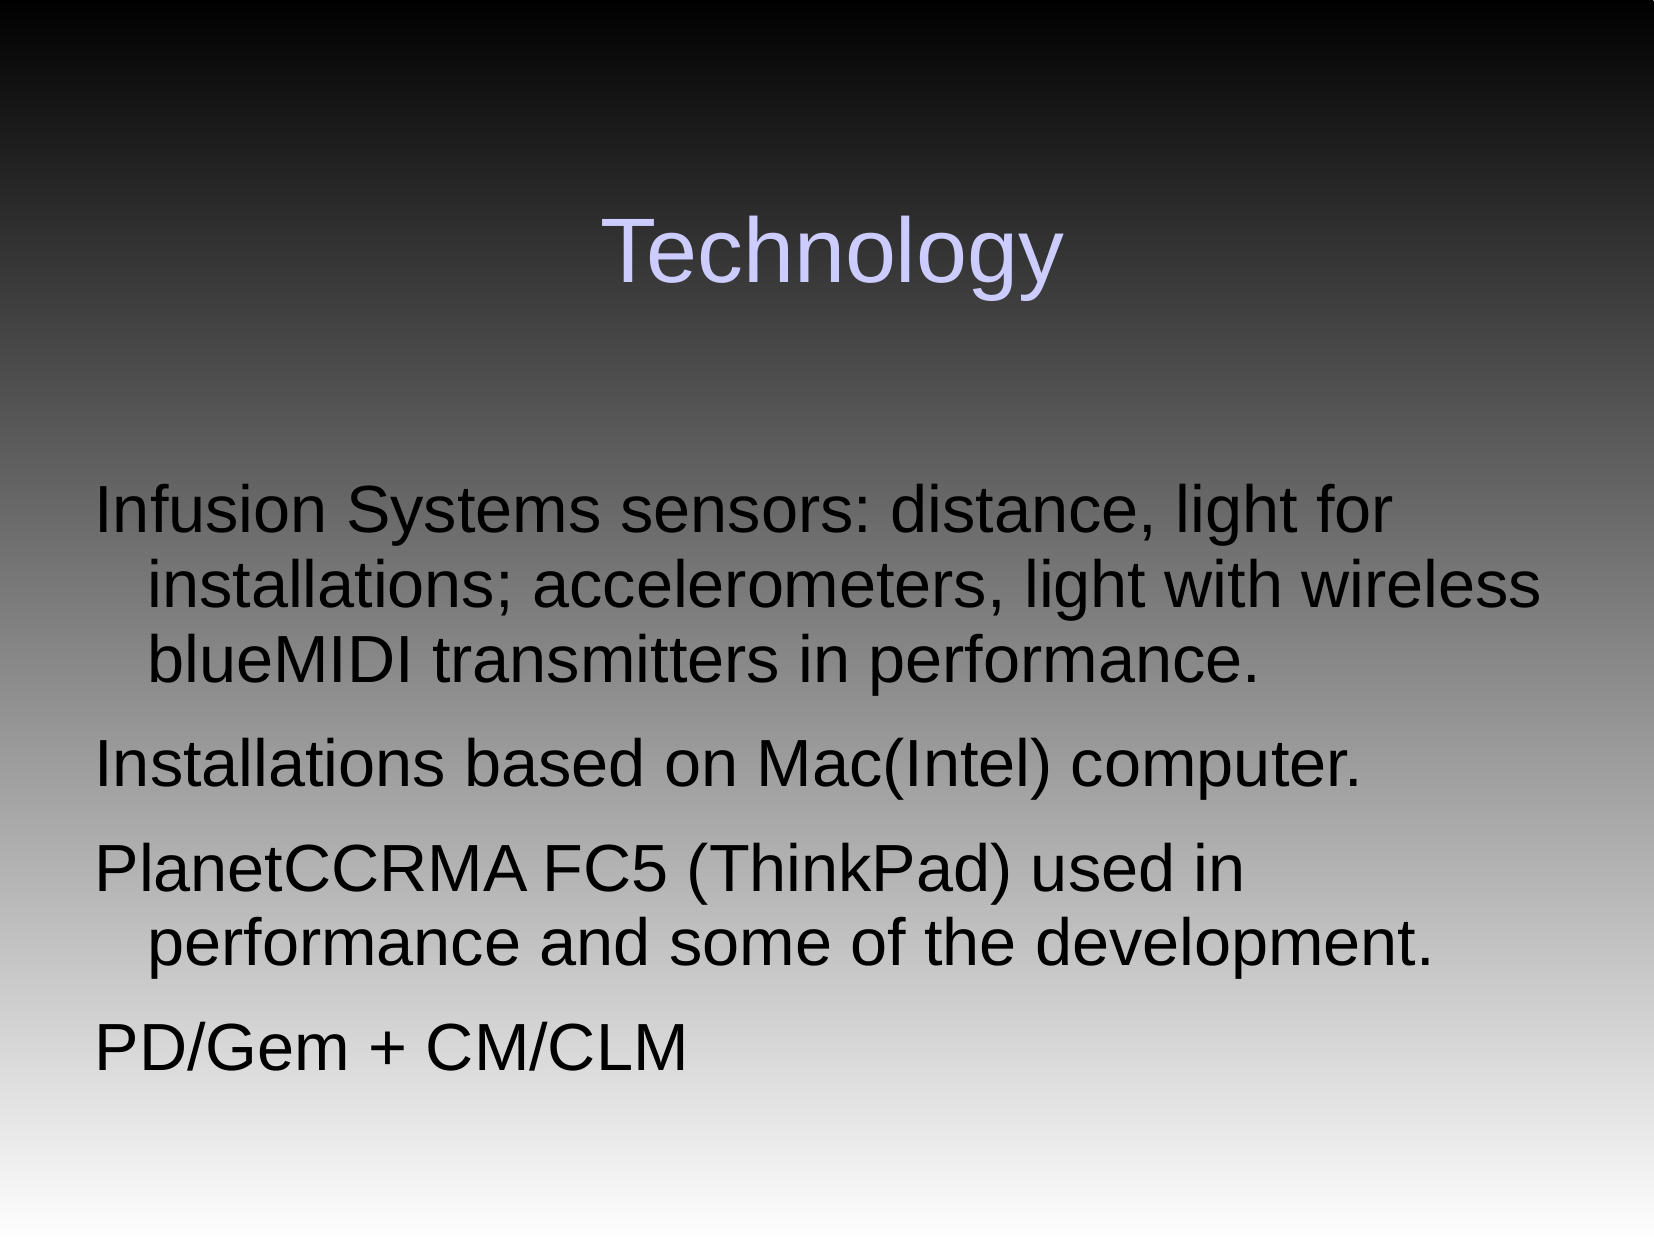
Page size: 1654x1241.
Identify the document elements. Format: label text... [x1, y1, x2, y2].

list Infusion Systems sensors: distance, light for installations; accelerometers, light with wireless blueMIDI transmitters in performance. Installations based on Mac(Intel) computer. PlanetCCRMA FC5 (ThinkPad) used in performance and some of the development. PD/Gem + CM/CLM [76, 472, 1565, 1123]
title Technology [88, 147, 1577, 355]
